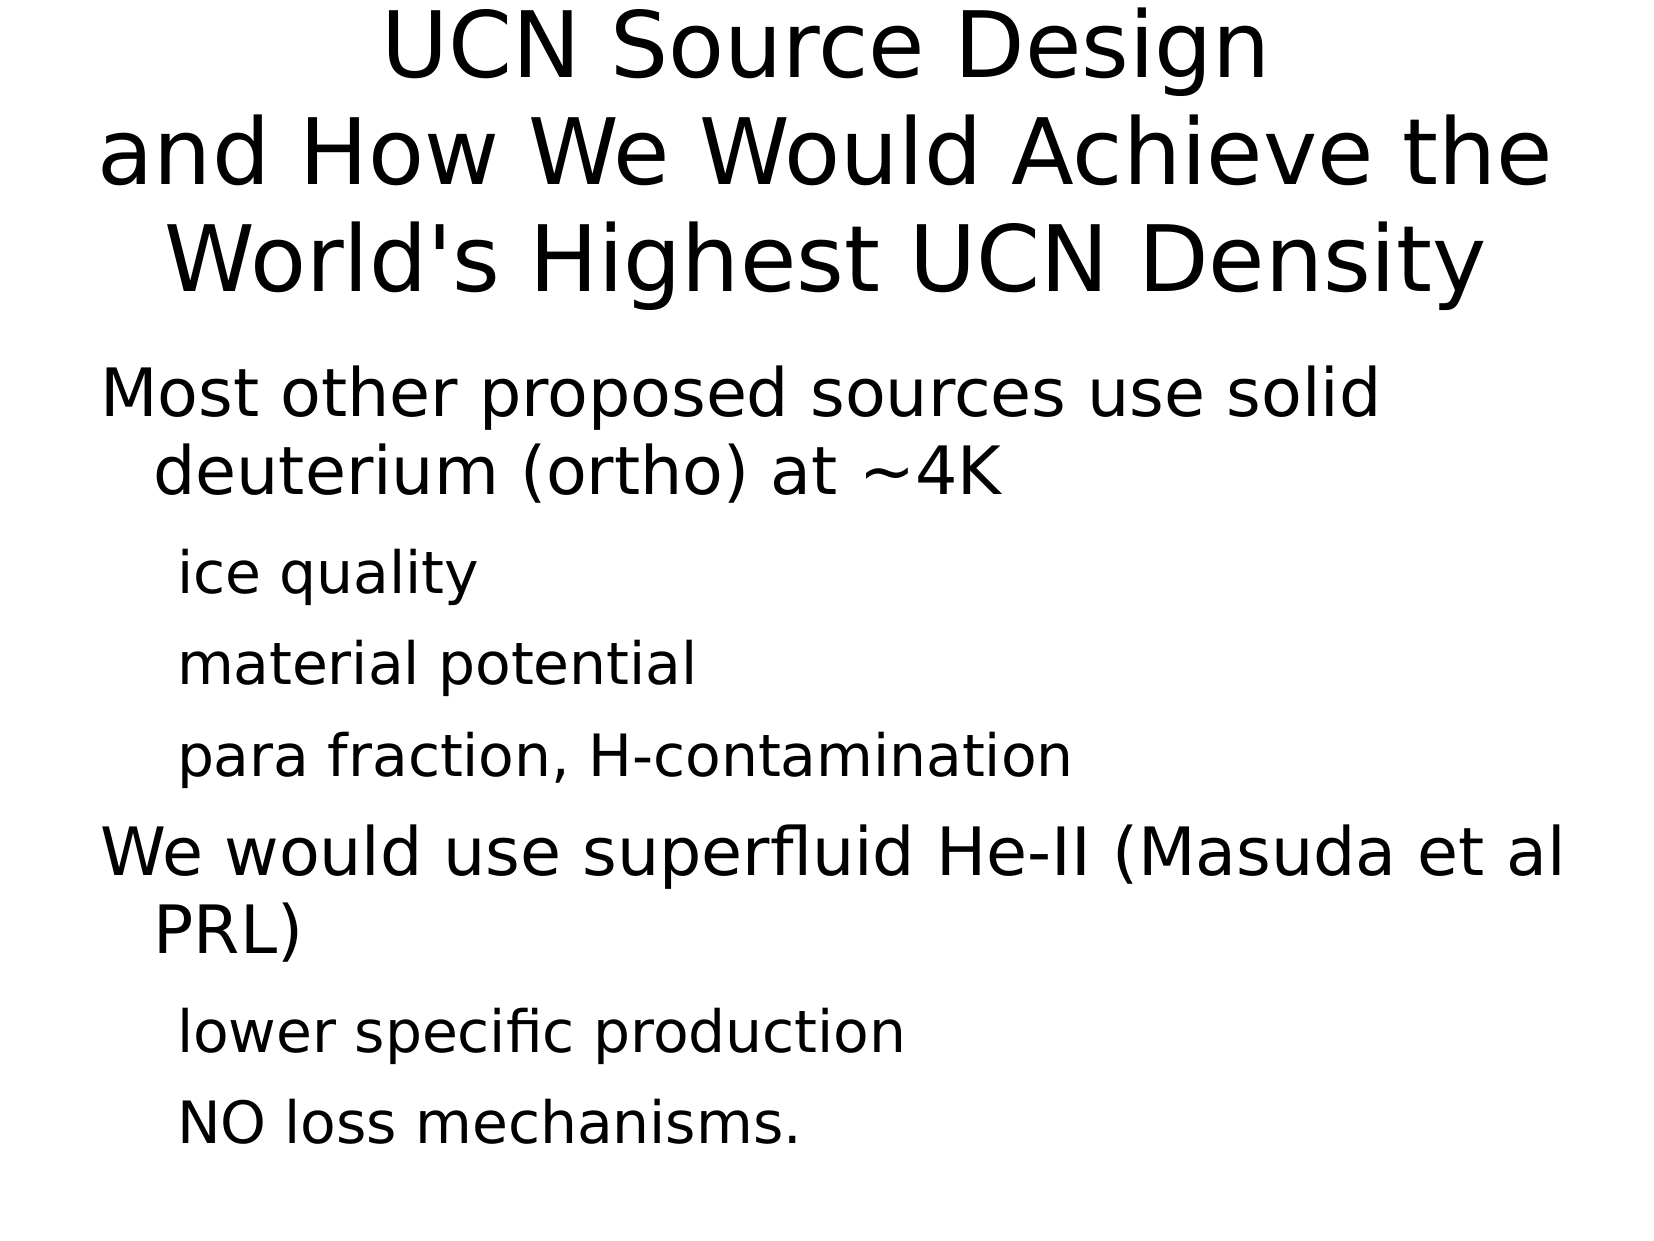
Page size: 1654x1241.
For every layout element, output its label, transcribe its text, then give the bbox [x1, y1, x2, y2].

title UCN Source Design and How We Would Achieve the World's Highest UCN Density [82, 0, 1571, 314]
list Most other proposed sources use solid deuterium (ortho) at ~4K ice quality material potential para fraction, H-contamination We would use superfluid He-II (Masuda et al PRL) lower specific production NO loss mechanisms. [82, 354, 1571, 1158]
